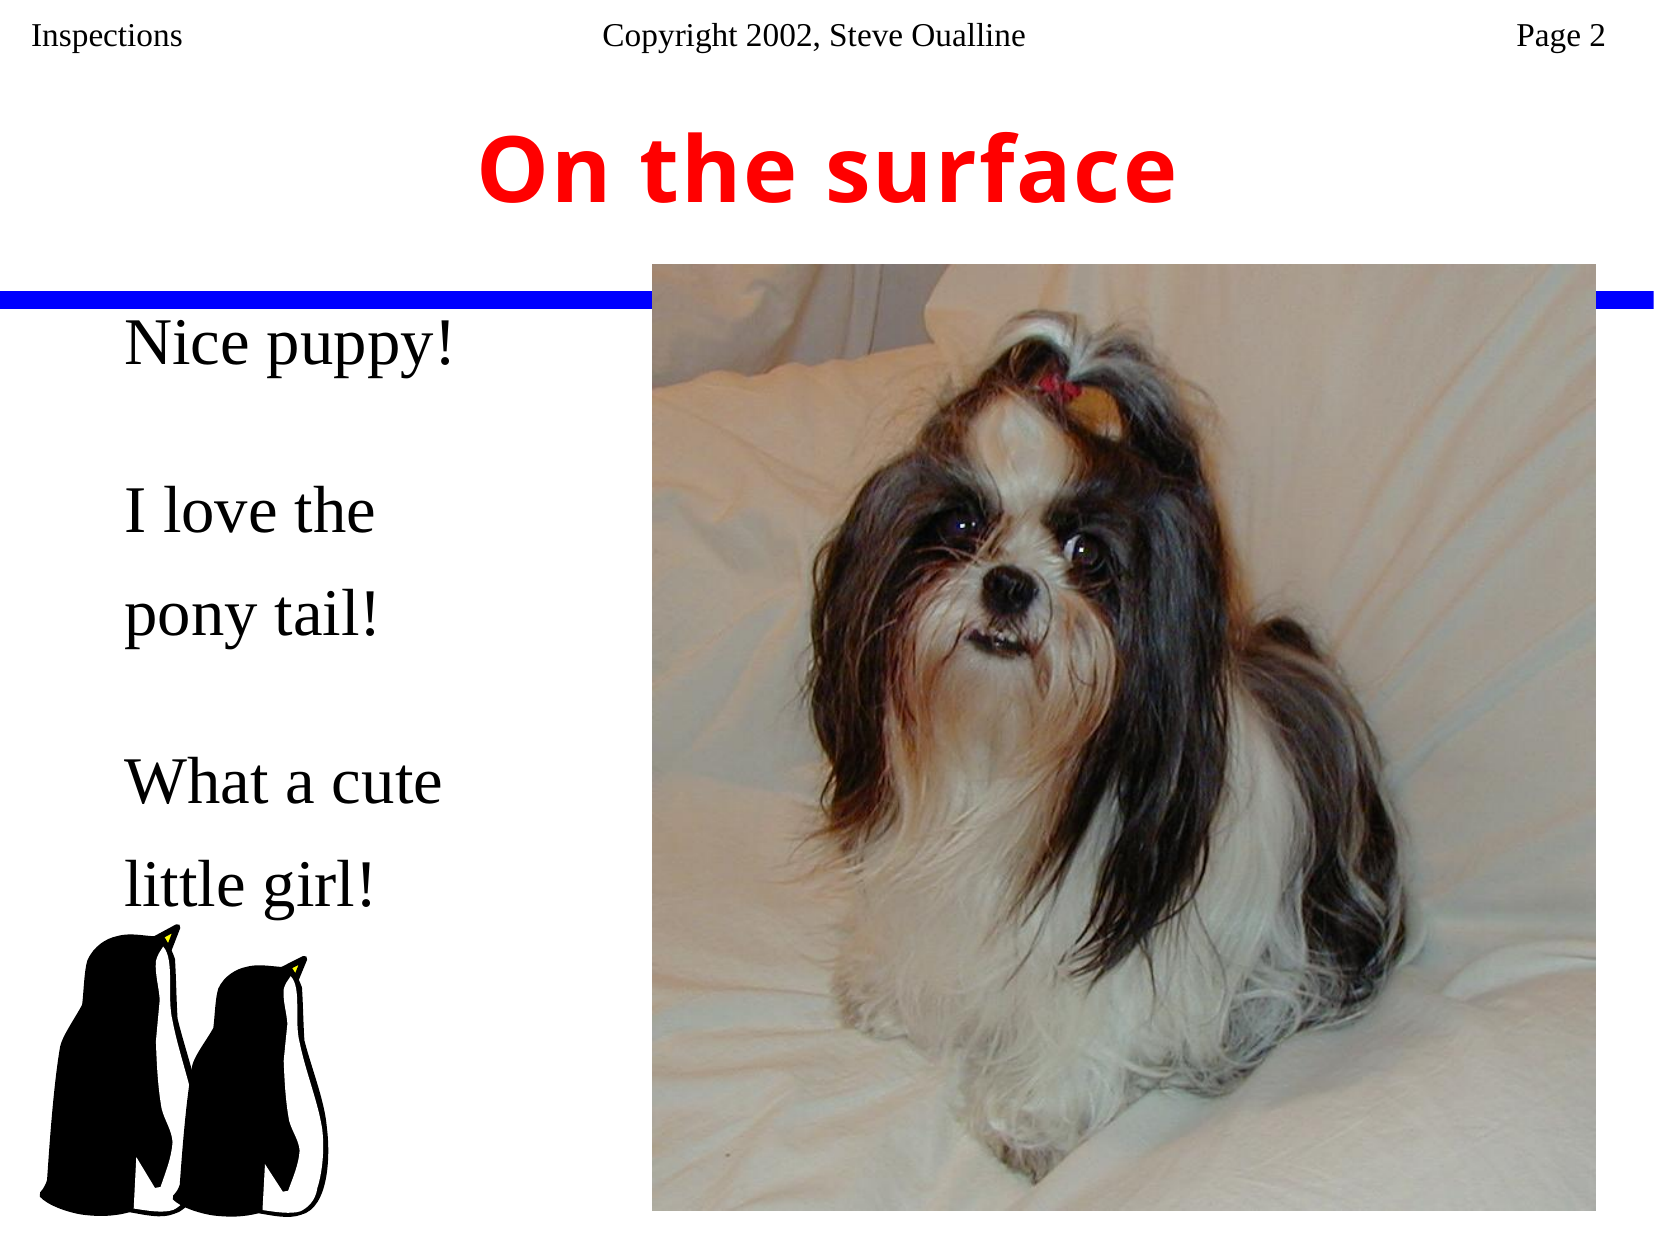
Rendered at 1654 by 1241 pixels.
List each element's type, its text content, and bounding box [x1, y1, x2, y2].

title On the surface [121, 66, 1534, 269]
list Nice puppy! I love the pony tail! What a cute little girl! [112, 304, 1329, 923]
picture [652, 264, 1596, 1211]
